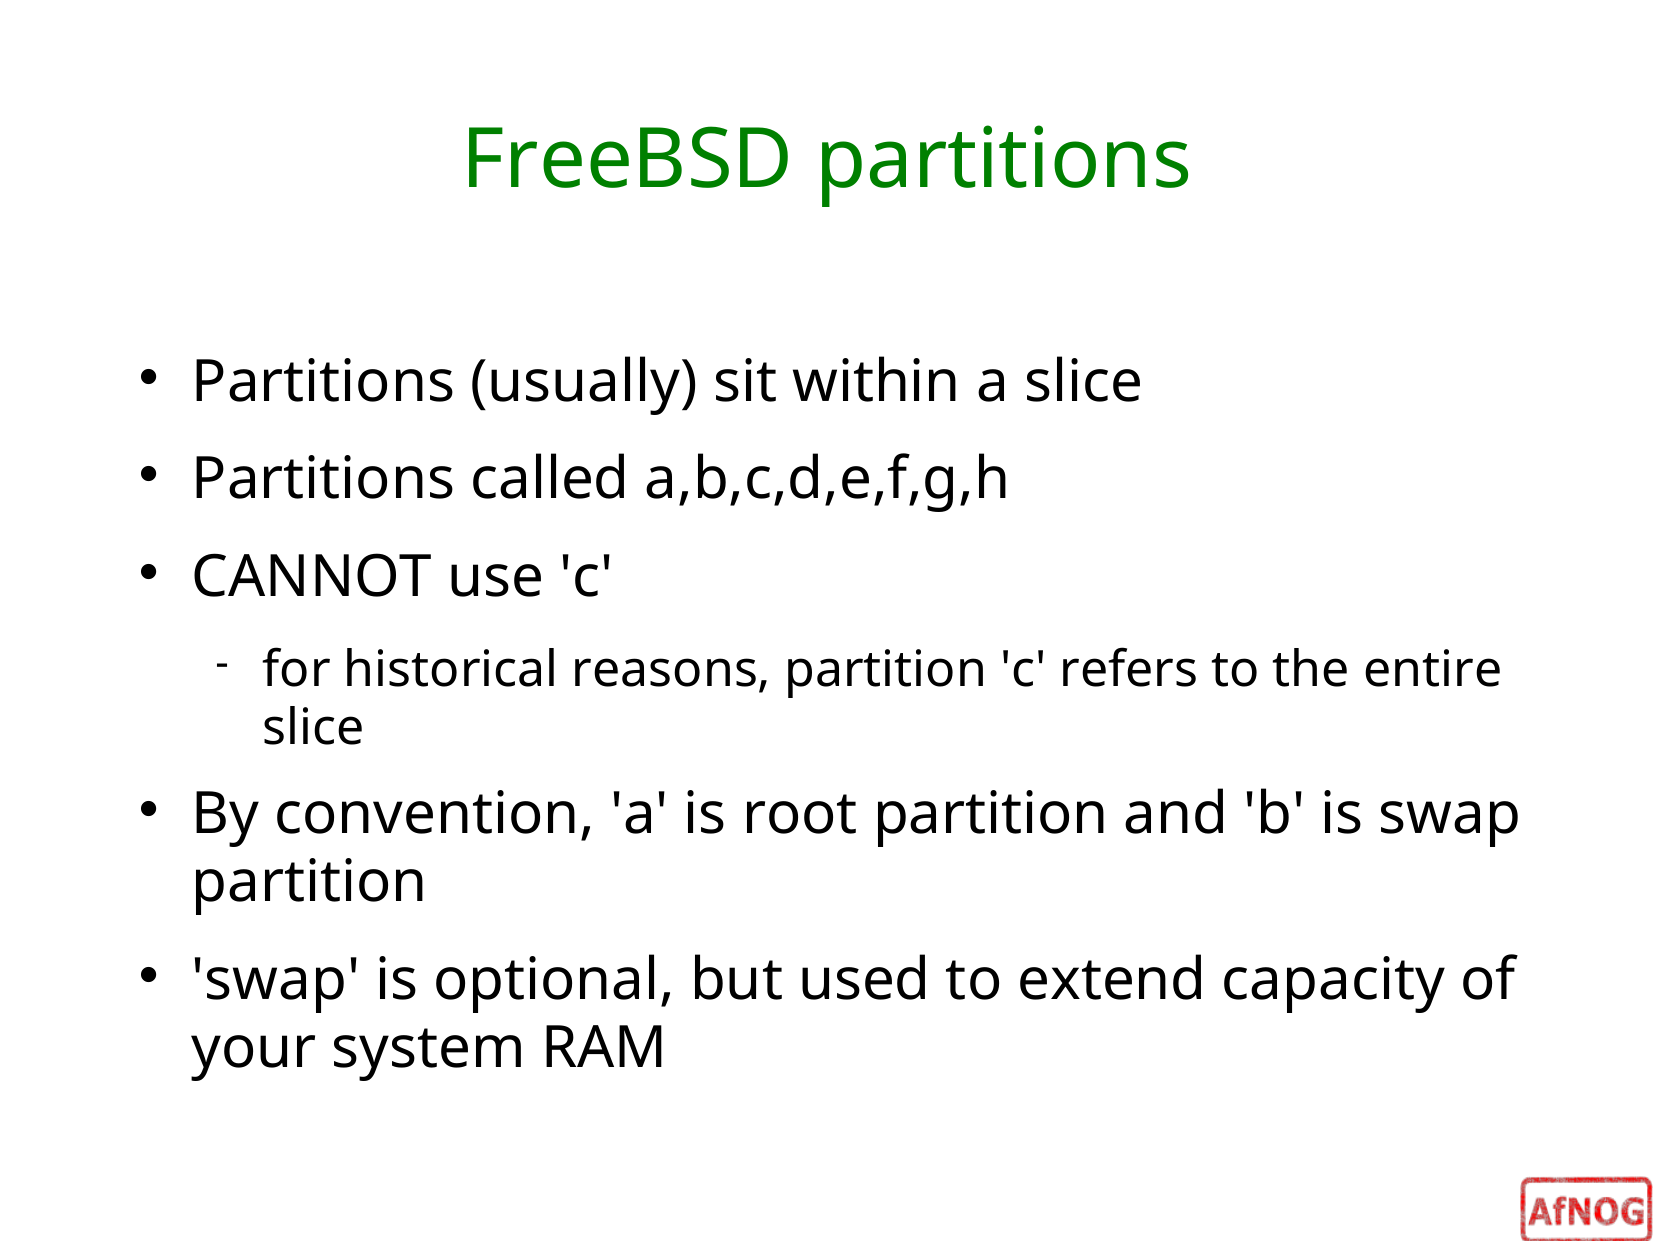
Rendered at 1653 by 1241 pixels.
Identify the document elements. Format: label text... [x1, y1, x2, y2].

text_box FreeBSD partitions [121, 73, 1533, 241]
picture [1519, 1175, 1653, 1241]
text_box Partitions (usually) sit within a slice Partitions called a,b,c,d,e,f,g,h CANNOT use 'c' for historical reasons, partition 'c' refers to the entire slice By convention, 'a' is root partition and 'b' is swap partition 'swap' is optional, but used to extend capacity of your system RAM [121, 344, 1533, 1127]
